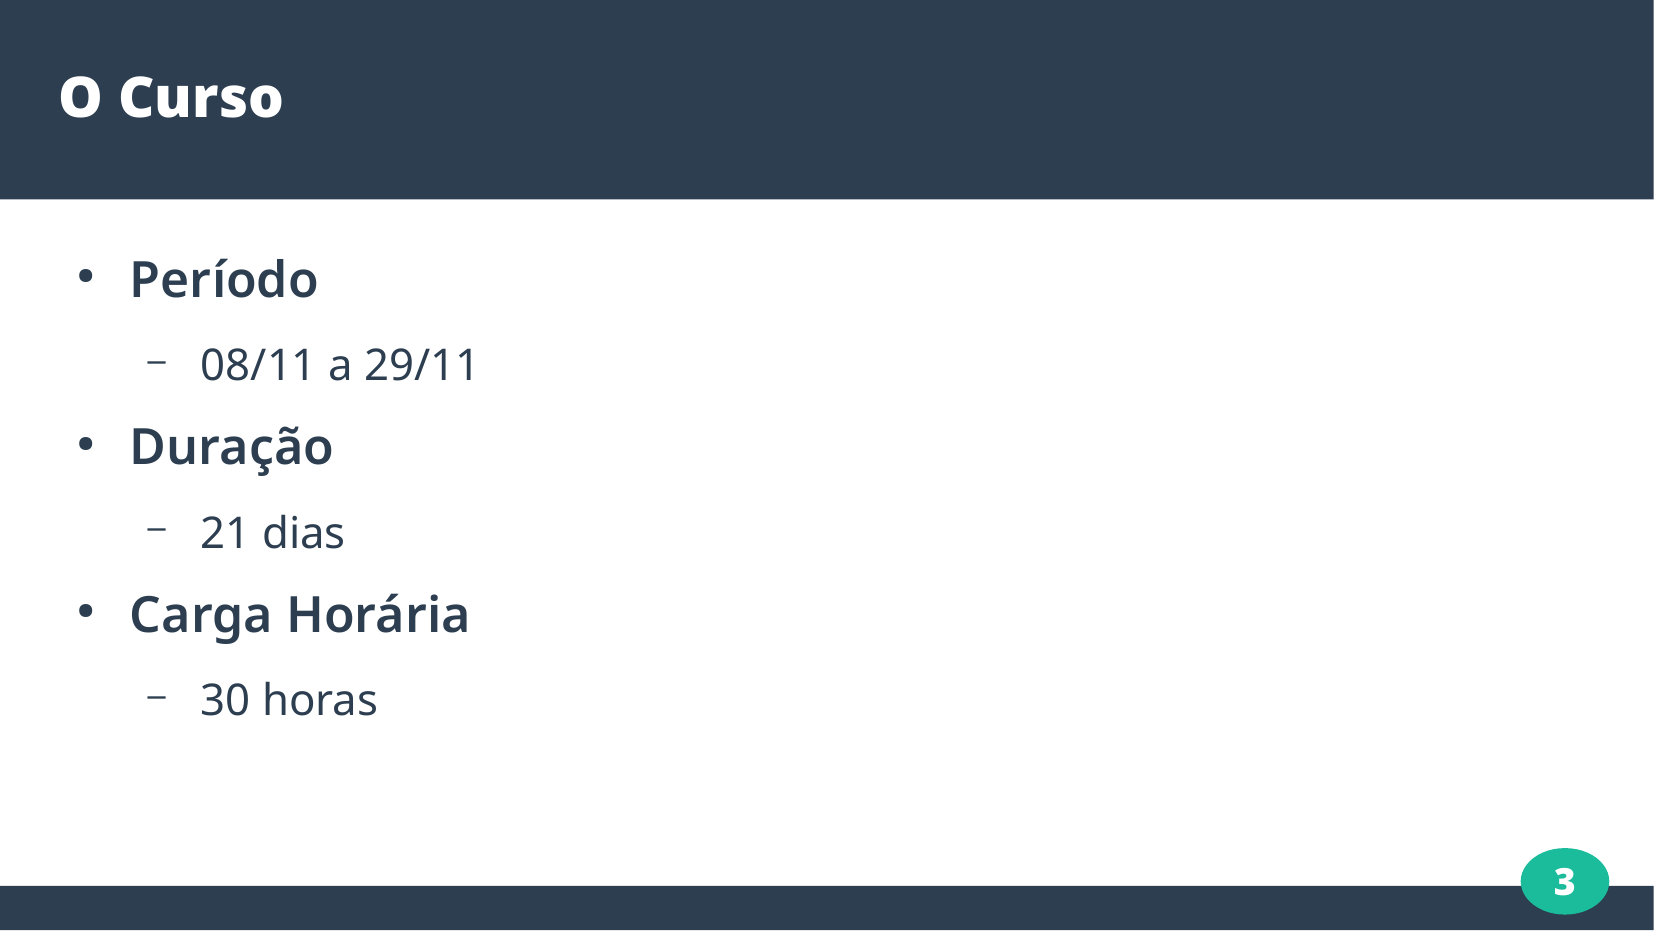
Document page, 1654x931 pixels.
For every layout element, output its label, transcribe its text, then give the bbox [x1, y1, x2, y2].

list Período 08/11 a 29/11 Duração 21 dias Carga Horária 30 horas [59, 243, 1595, 864]
title O Curso [59, 37, 1595, 155]
